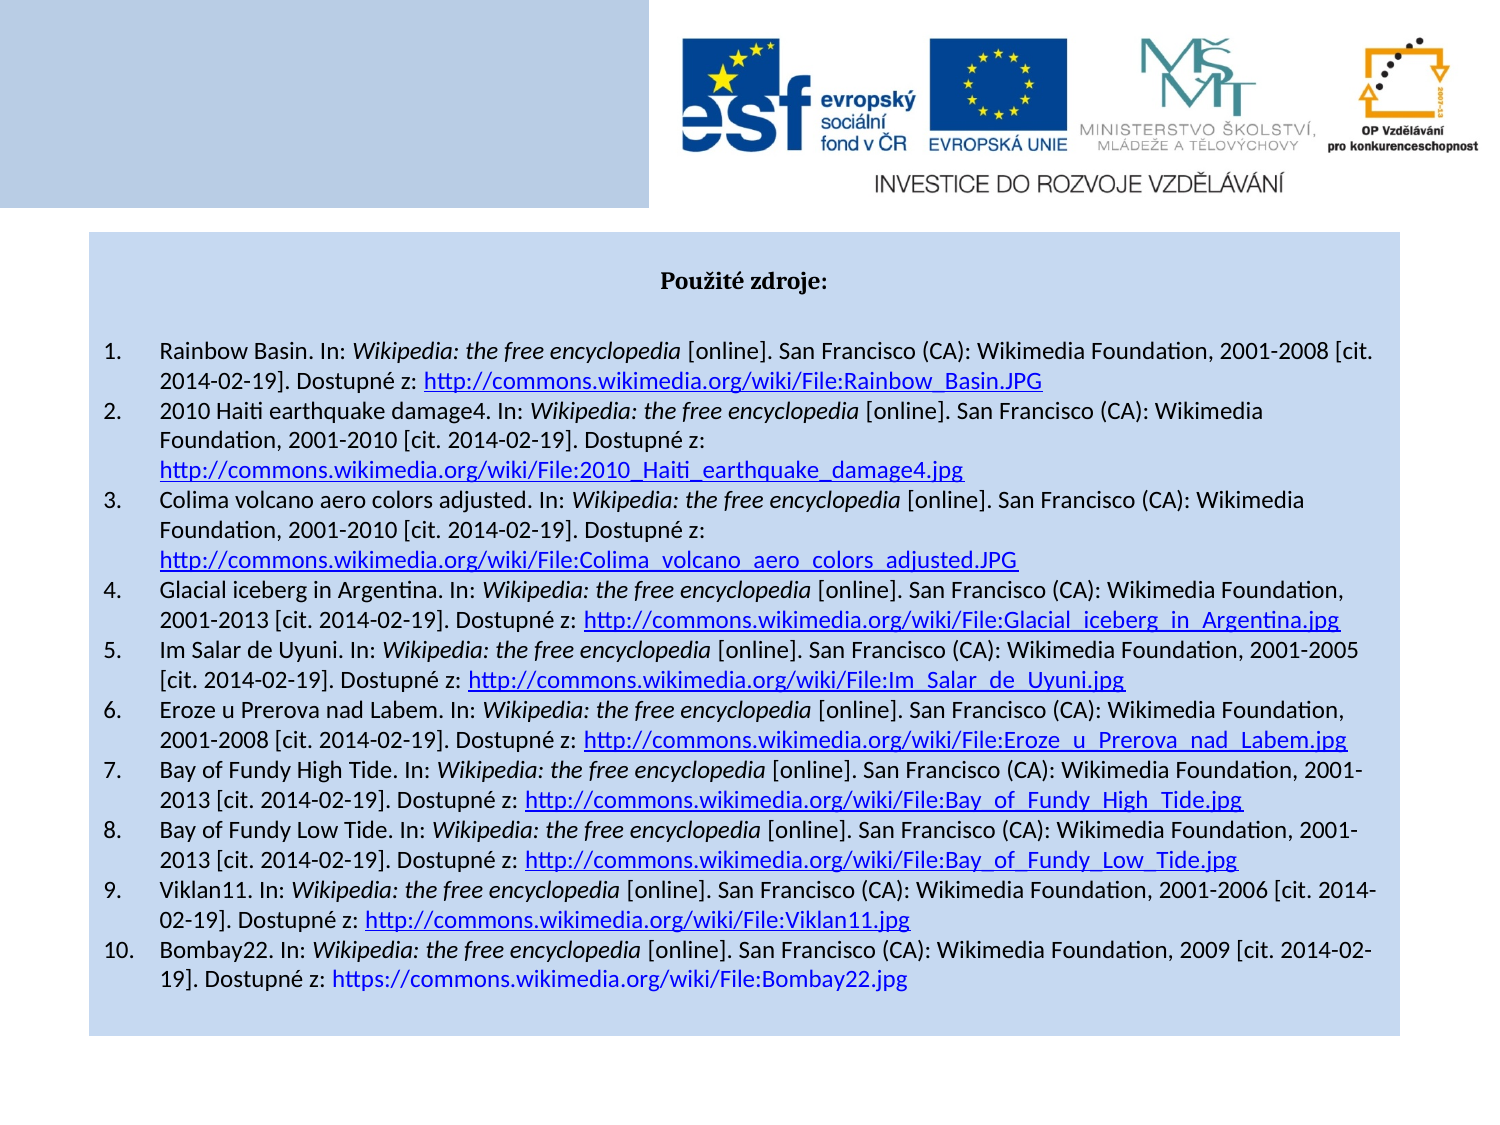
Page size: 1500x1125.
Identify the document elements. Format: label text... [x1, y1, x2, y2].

text_box [0, 0, 649, 208]
picture [649, 0, 1500, 218]
table_cell Rainbow Basin. In: Wikipedia: the free encyclopedia [online]. San Francisco (CA): Wikimedia Foundation, 2001-2008 [cit. 2014-02-19]. Dostupné z: http://commons.wikimedia.org/wiki/File:Rainbow_Basin.JPG 2010 Haiti earthquake damage4. In: Wikipedia: the free encyclopedia [online]. San Francisco (CA): Wikimedia Foundation, 2001-2010 [cit. 2014-02-19]. Dostupné z: http://commons.wikimedia.org/wiki/File:2010_Haiti_earthquake_damage4.jpg Colima volcano aero colors adjusted. In: Wikipedia: the free encyclopedia [online]. San Francisco (CA): Wikimedia Foundation, 2001-2010 [cit. 2014-02-19]. Dostupné z: http://commons.wikimedia.org/wiki/File:Colima_volcano_aero_colors_adjusted.JPG Glacial iceberg in Argentina. In: Wikipedia: the free encyclopedia [online]. San Francisco (CA): Wikimedia Foundation, 2001-2013 [cit. 2014-02-19]. Dostupné z: http://commons.wikimedia.org/wiki/File:Glacial_iceberg_in_Argentina.jpg Im Salar de Uyuni. In: Wikipedia: the free encyclopedia [online]. San Francisco (CA): Wikimedia Foundation, 2001-2005 [cit. 2014-02-19]. Dostupné z: http://commons.wikimedia.org/wiki/File:Im_Salar_de_Uyuni.jpg Eroze u Prerova nad Labem. In: Wikipedia: the free encyclopedia [online]. San Francisco (CA): Wikimedia Foundation, 2001-2008 [cit. 2014-02-19]. Dostupné z: http://commons.wikimedia.org/wiki/File:Eroze_u_Prerova_nad_Labem.jpg Bay of Fundy High Tide. In: Wikipedia: the free encyclopedia [online]. San Francisco (CA): Wikimedia Foundation, 2001-2013 [cit. 2014-02-19]. Dostupné z: http://commons.wikimedia.org/wiki/File:Bay_of_Fundy_High_Tide.jpg Bay of Fundy Low Tide. In: Wikipedia: the free encyclopedia [online]. San Francisco (CA): Wikimedia Foundation, 2001-2013 [cit. 2014-02-19]. Dostupné z: http://commons.wikimedia.org/wiki/File:Bay_of_Fundy_Low_Tide.jpg Viklan11. In: Wikipedia: the free encyclopedia [online]. San Francisco (CA): Wikimedia Foundation, 2001-2006 [cit. 2014-02-19]. Dostupné z: http://commons.wikimedia.org/wiki/File:Viklan11.jpg Bombay22. In: Wikipedia: the free encyclopedia [online]. San Francisco (CA): Wikimedia Foundation, 2009 [cit. 2014-02-19]. Dostupné z: https://commons.wikimedia.org/wiki/File:Bombay22.jpg [89, 327, 1400, 1036]
table_header Použité zdroje: [89, 232, 1400, 327]
